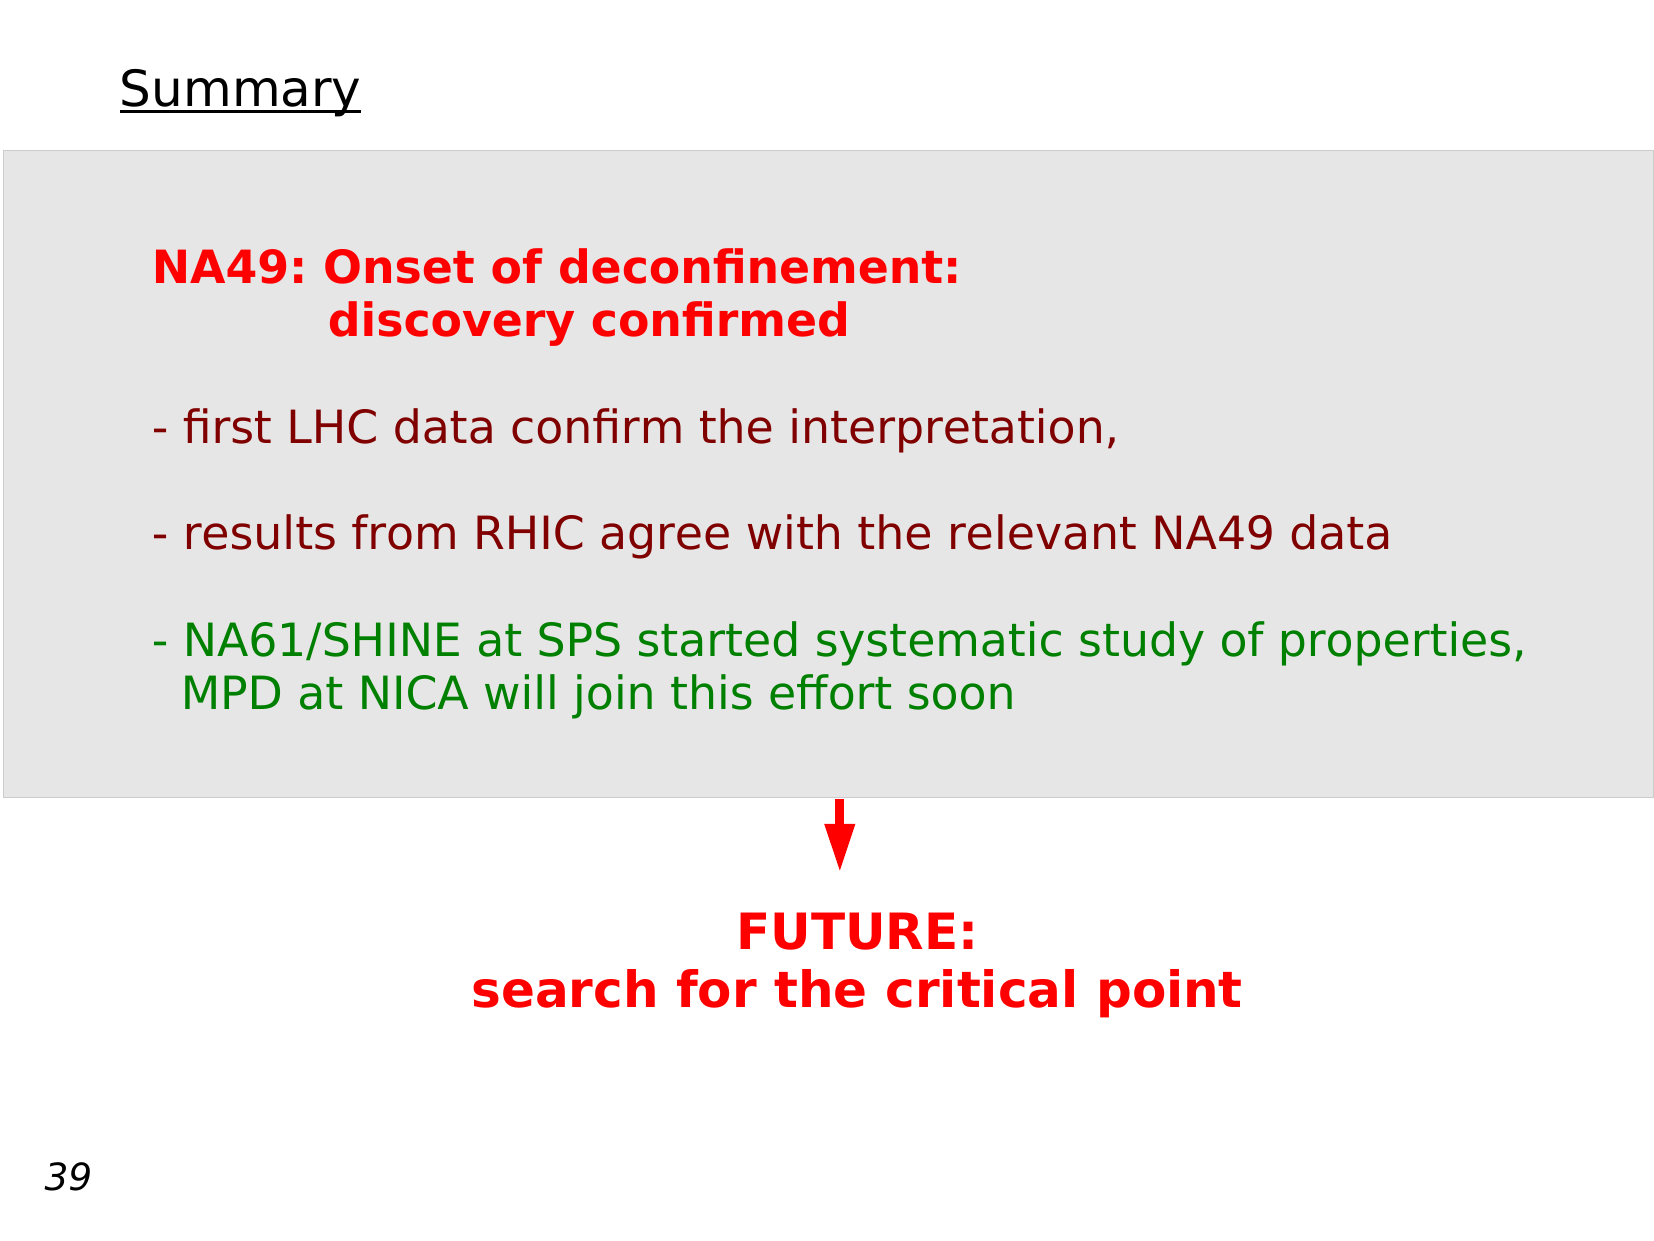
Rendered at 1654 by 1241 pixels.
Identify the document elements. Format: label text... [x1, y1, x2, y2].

text_box [3, 150, 1654, 798]
text_box Summary [119, 60, 442, 119]
text_box FUTURE: search for the critical point [471, 903, 1246, 1020]
text_box NA49: Onset of deconfinement: discovery confirmed - first LHC data confirm the interpretation, - results from RHIC agree with the relevant NA49 data - NA61/SHINE at SPS started systematic study of properties, MPD at NICA will join this effort soon [151, 240, 1528, 721]
